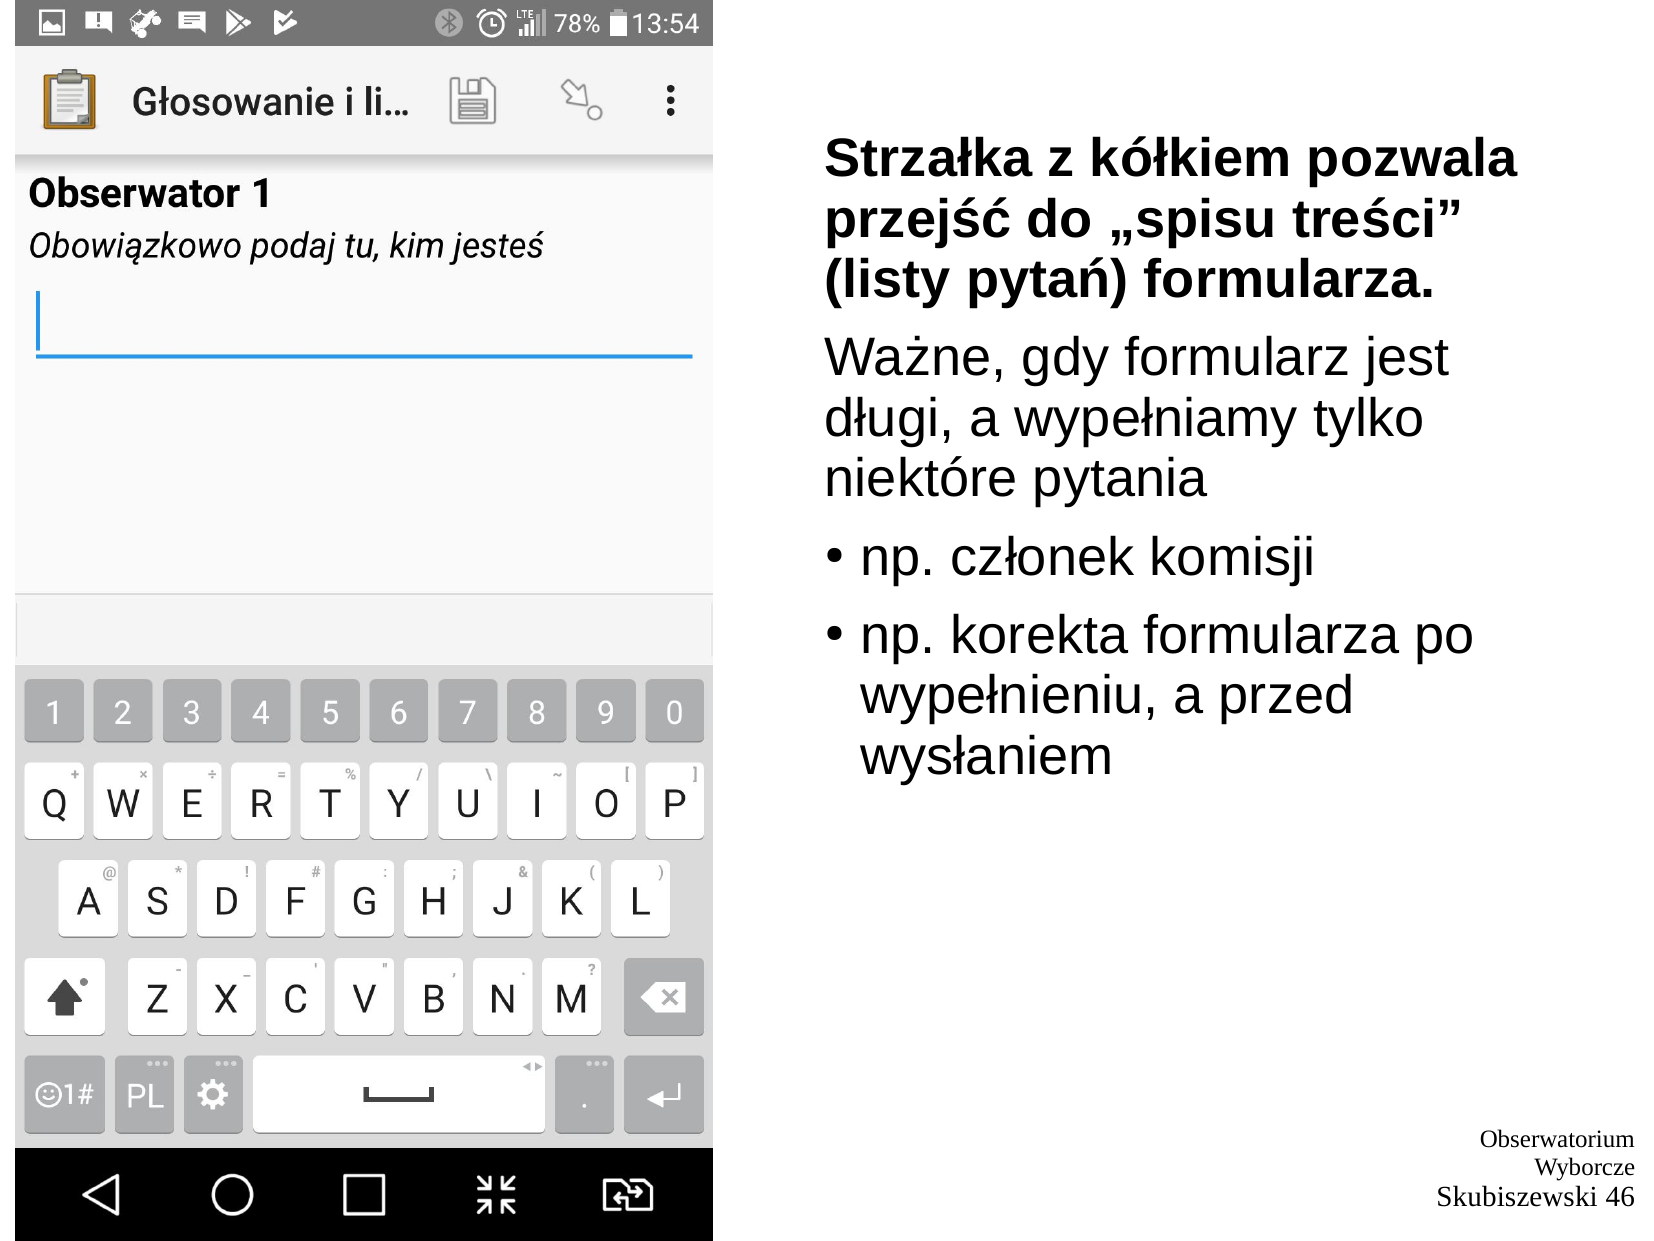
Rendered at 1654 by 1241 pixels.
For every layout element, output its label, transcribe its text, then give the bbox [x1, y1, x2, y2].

picture [15, 0, 713, 1241]
text_box Strzałka z kółkiem pozwala przejść do „spisu treści” (listy pytań) formularza. Ważne, gdy formularz jest długi, a wypełniamy tylko niektóre pytania np. członek komisji np. korekta formularza po wypełnieniu, a przed wysłaniem [810, 120, 1561, 794]
